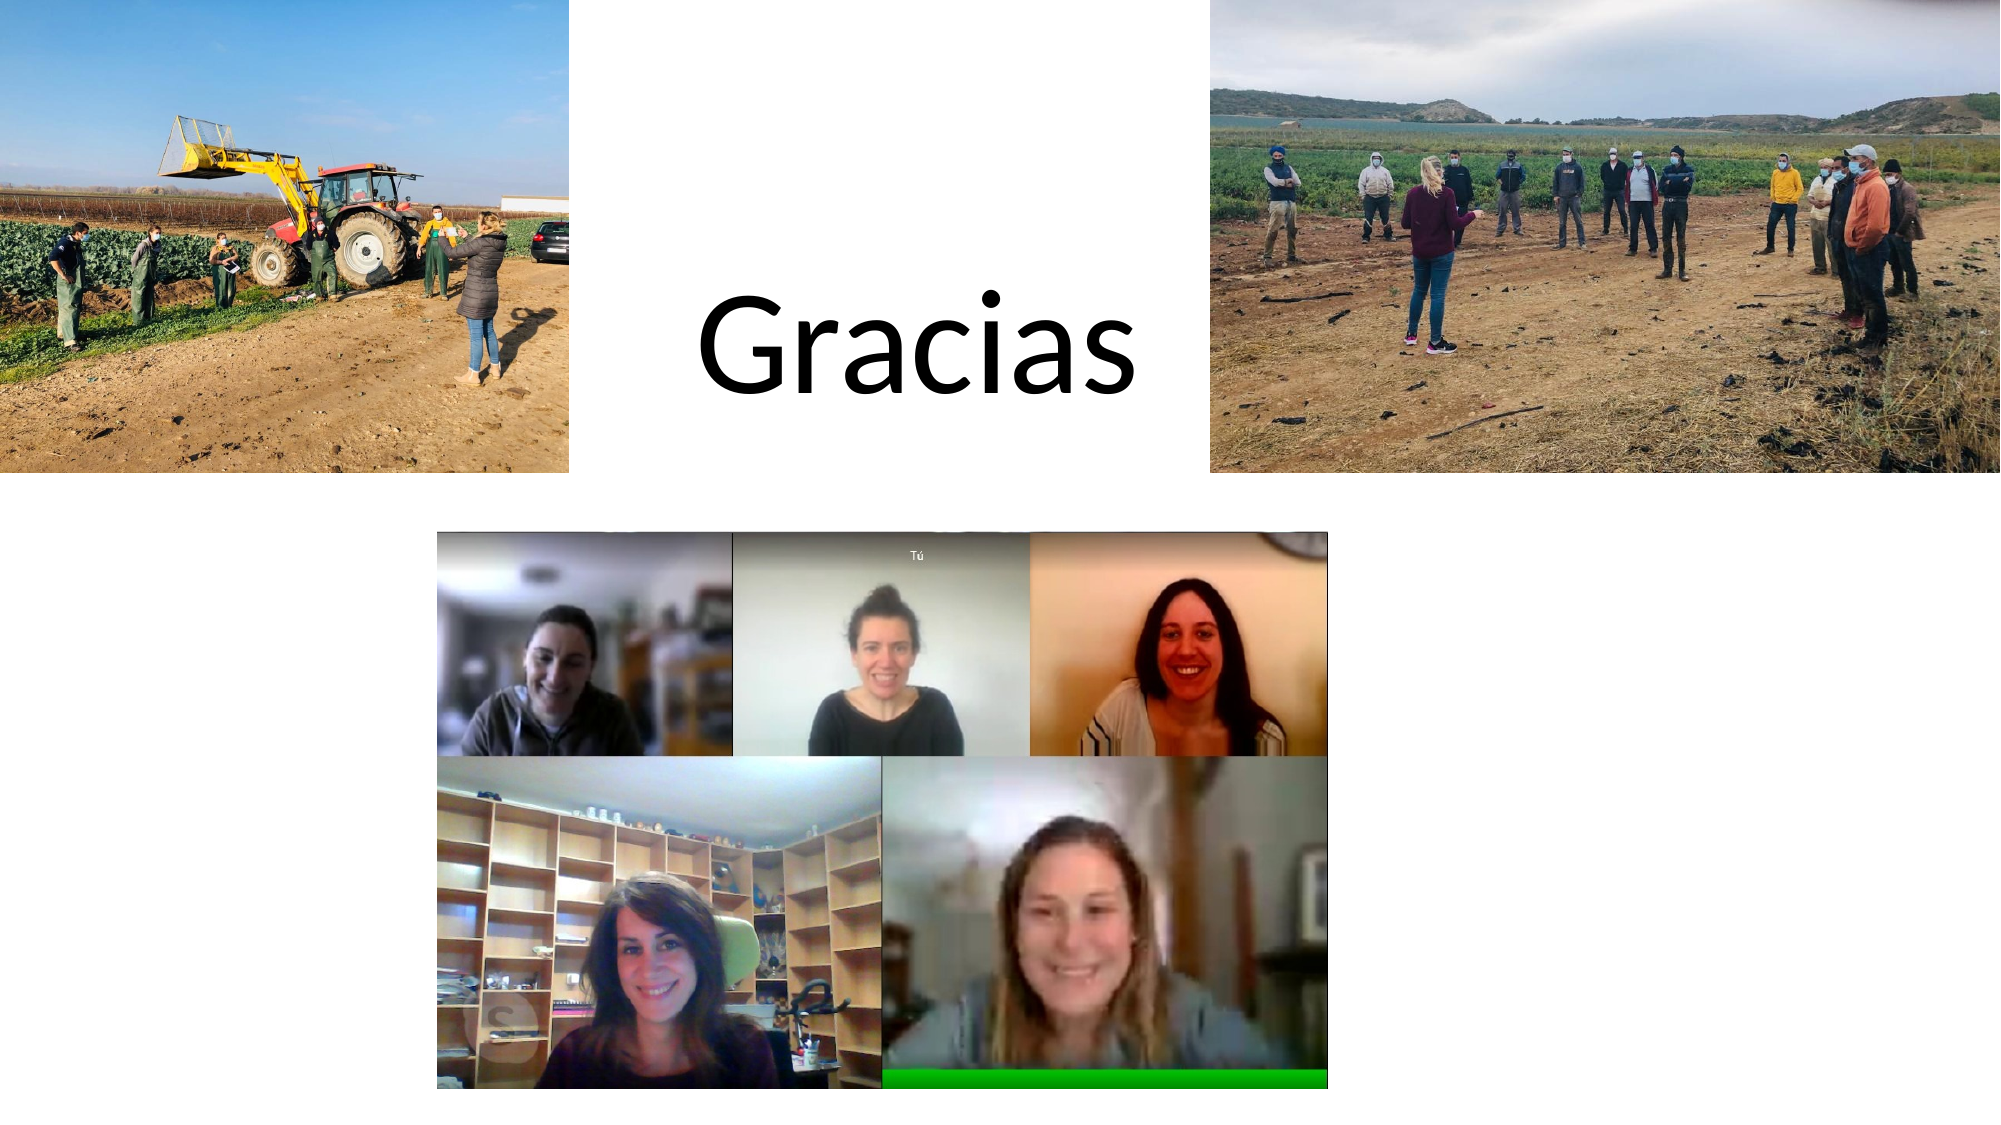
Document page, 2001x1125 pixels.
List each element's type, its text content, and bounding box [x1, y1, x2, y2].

picture [0, 0, 569, 473]
text_box Gracias [569, 236, 1210, 434]
picture [1210, 0, 2000, 473]
picture [437, 531, 1328, 1089]
